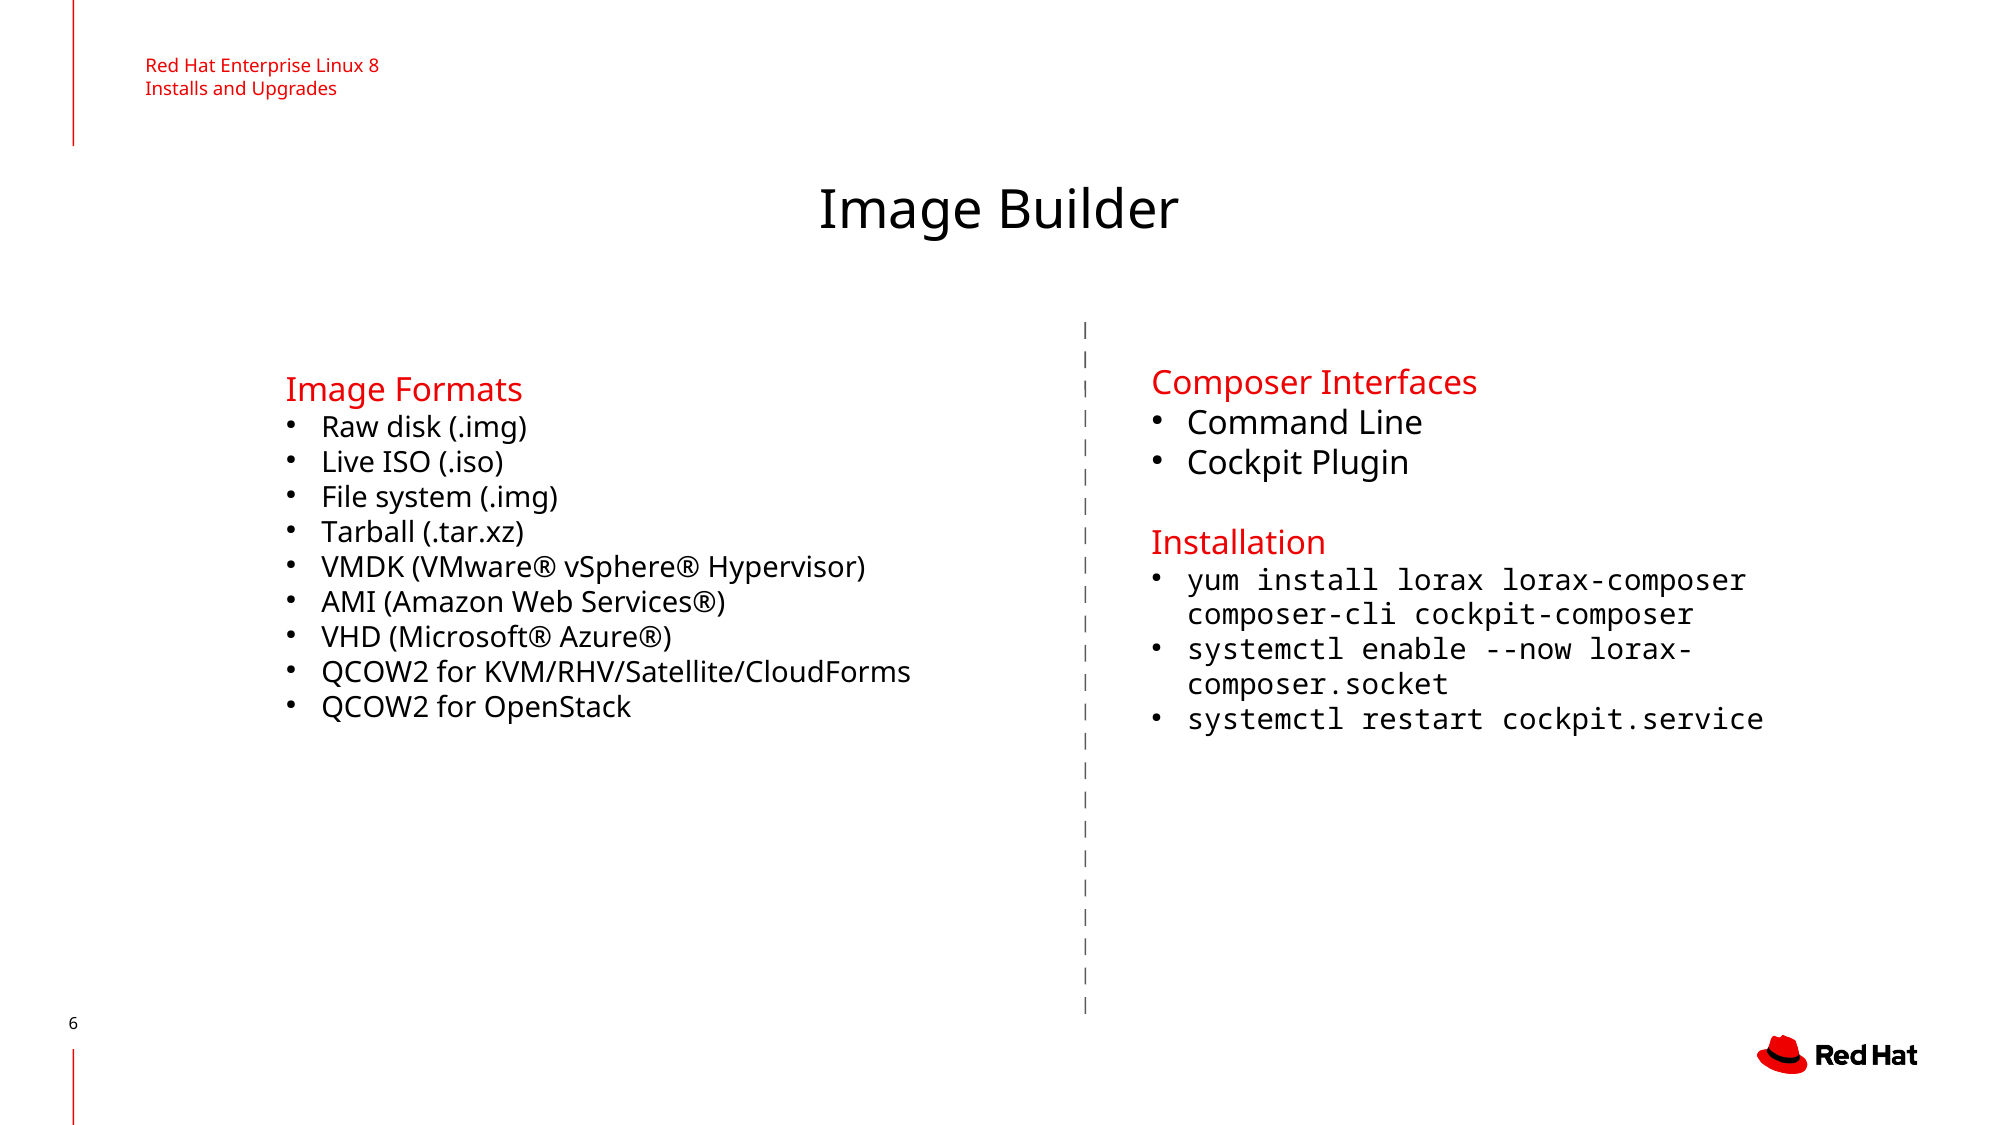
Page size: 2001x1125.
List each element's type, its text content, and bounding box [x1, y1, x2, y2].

text_box Image Formats Raw disk (.img) Live ISO (.iso) File system (.img) Tarball (.tar.xz) VMDK (VMware® vSphere® Hypervisor) AMI (Amazon Web Services®) VHD (Microsoft® Azure®) QCOW2 for KVM/RHV/Satellite/CloudForms QCOW2 for OpenStack [271, 361, 1033, 896]
text_box Composer Interfaces Command Line Cockpit Plugin Installation yum install lorax lorax-composer composer-cli cockpit-composer systemctl enable --now lorax-composer.socket systemctl restart cockpit.service [1136, 313, 1851, 881]
text_box Red Hat Enterprise Linux 8 Installs and Upgrades [73, 9, 919, 144]
slide_number <number> [13, 1012, 134, 1036]
title Image Builder [287, 155, 1713, 314]
picture [1757, 1035, 1918, 1074]
